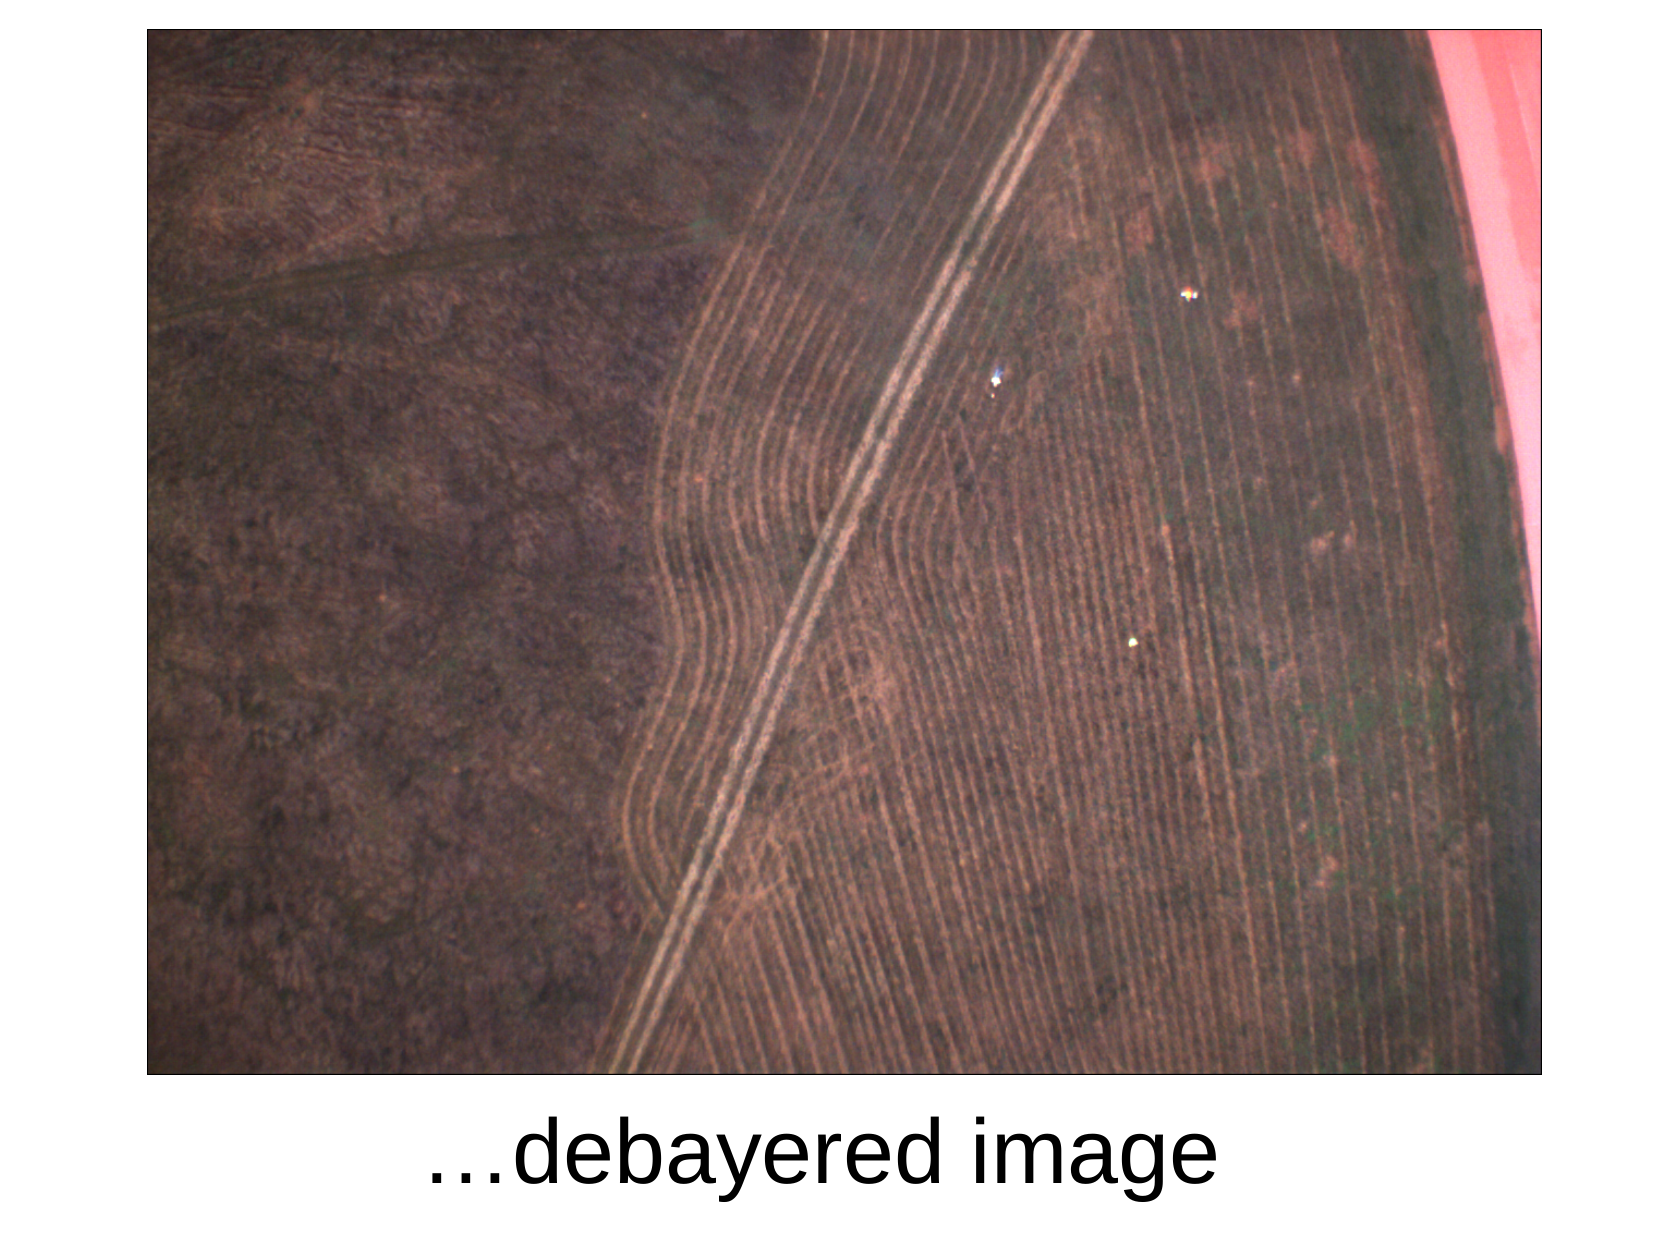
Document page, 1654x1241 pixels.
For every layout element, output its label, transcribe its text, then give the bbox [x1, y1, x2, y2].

title …debayered image [76, 1092, 1565, 1211]
picture [147, 29, 1542, 1075]
